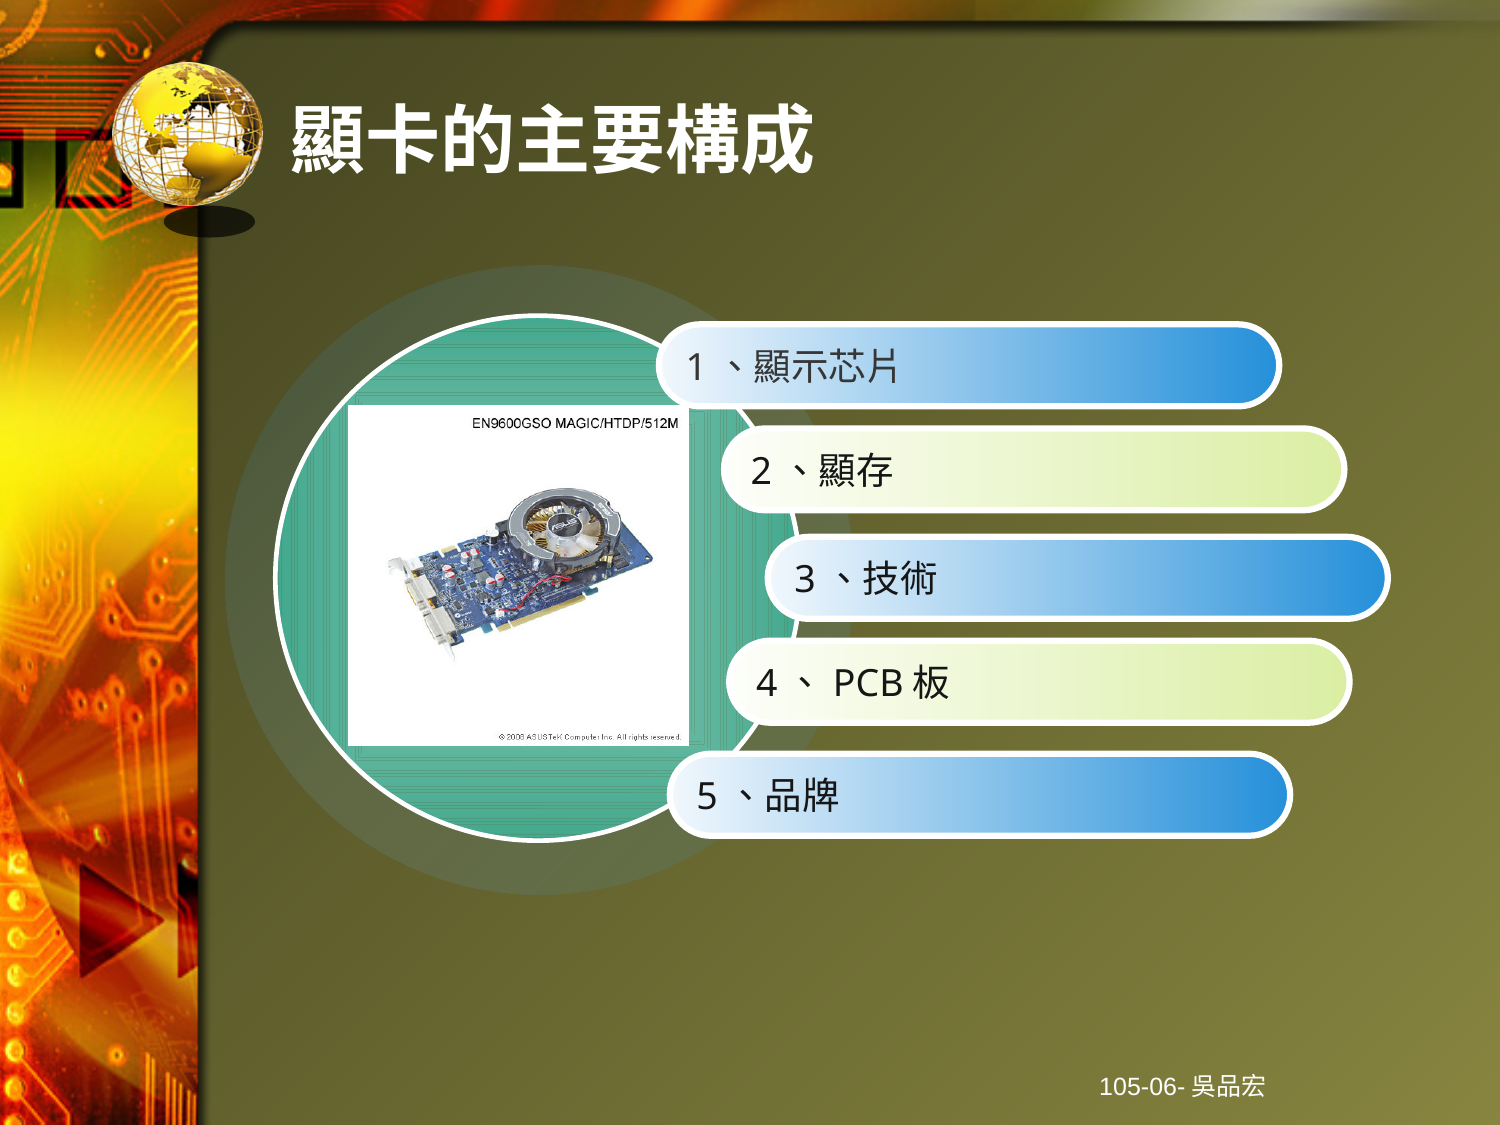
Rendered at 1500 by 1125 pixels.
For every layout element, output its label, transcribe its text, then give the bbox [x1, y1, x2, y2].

text_box 1、顯示芯片 [658, 324, 1280, 407]
text_box 2、顯存 [724, 428, 1345, 511]
text_box 105-06-吳品宏 [906, 1062, 1282, 1103]
text_box [225, 265, 852, 895]
text_box 3、技術 [767, 536, 1388, 619]
picture [0, 0, 1500, 1125]
text_box 4、PCB板 [729, 640, 1350, 723]
title 顯卡的主要構成 [275, 84, 1450, 191]
text_box 5、品牌 [669, 753, 1291, 836]
